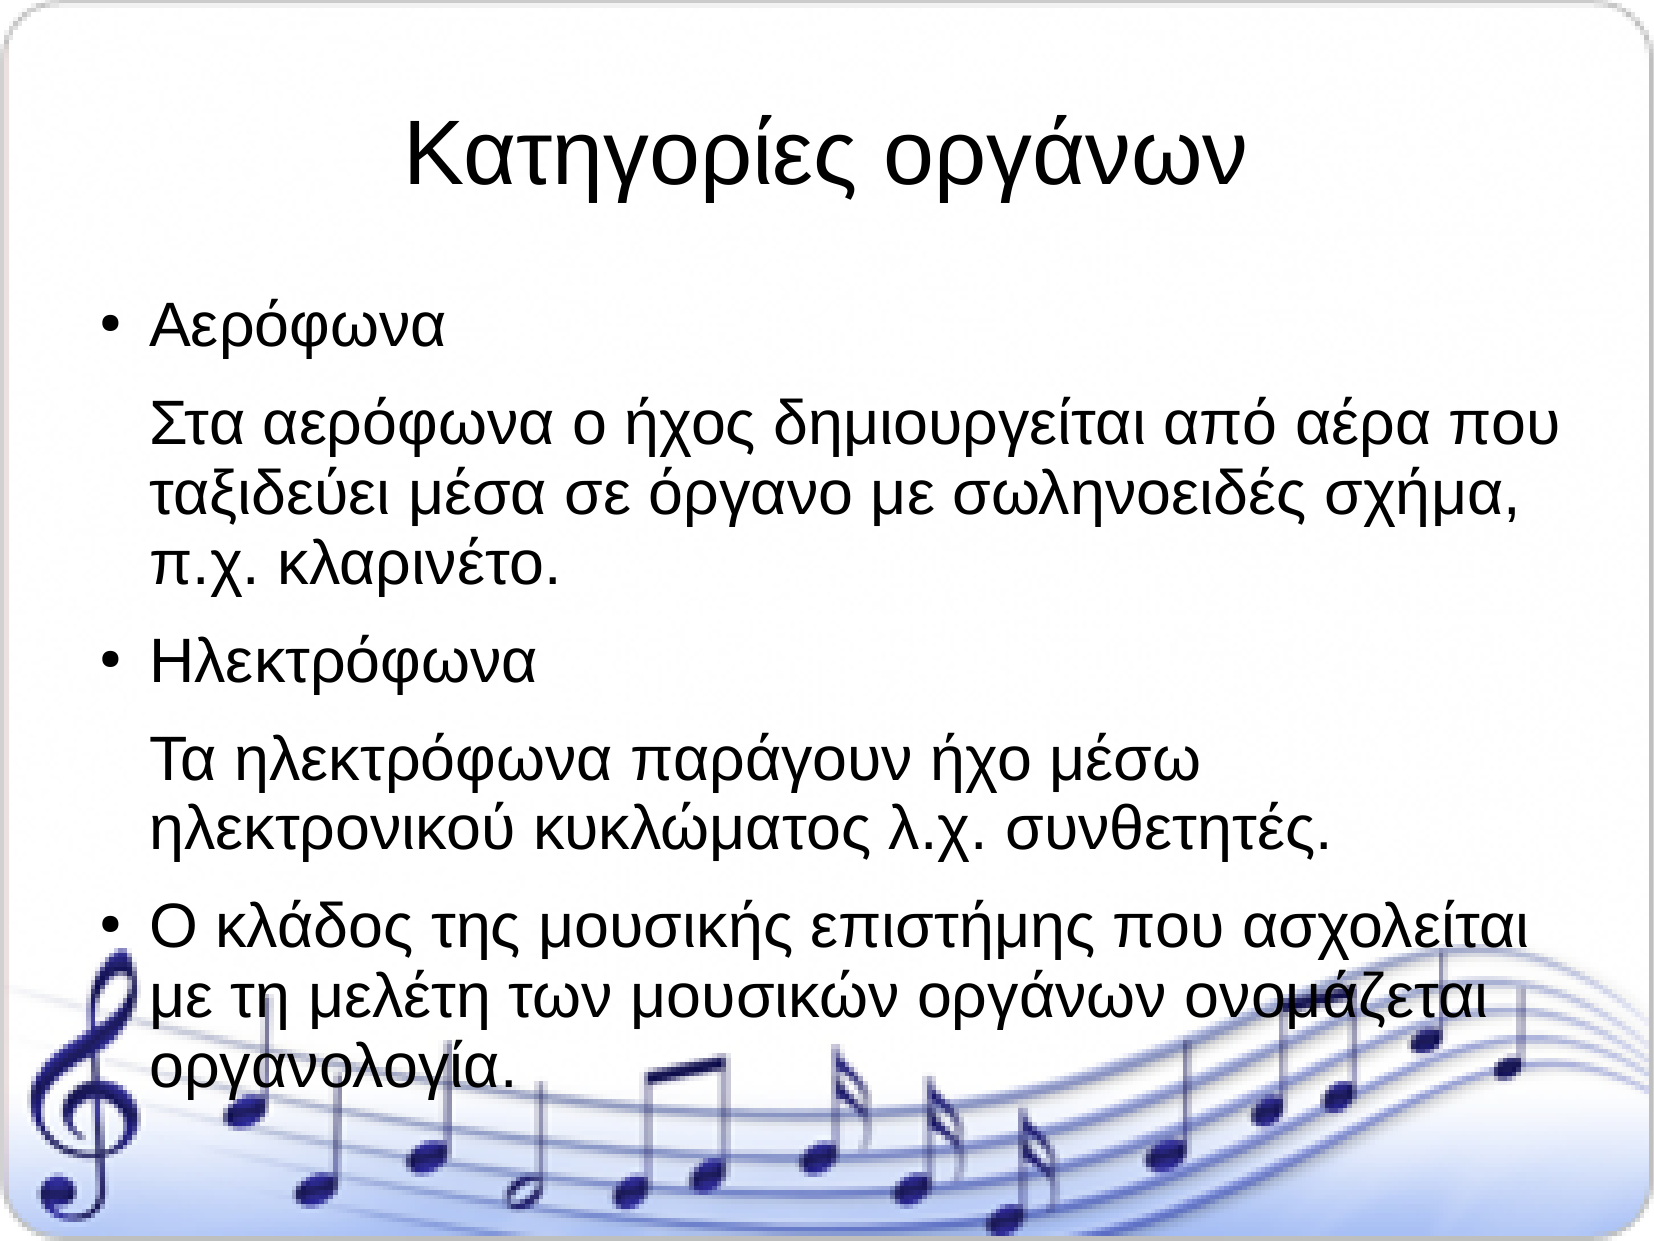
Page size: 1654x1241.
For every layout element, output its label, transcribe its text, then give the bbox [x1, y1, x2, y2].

title Κατηγορίες οργάνων [82, 49, 1571, 257]
list Αερόφωνα Στα αερόφωνα ο ήχος δημιουργείται από αέρα που ταξιδεύει μέσα σε όργανο με σωληνοειδές σχήμα, π.χ. κλαρινέτο. Ηλεκτρόφωνα Τα ηλεκτρόφωνα παράγουν ήχο μέσω ηλεκτρονικού κυκλώματος λ.χ. συνθετητές. Ο κλάδος της μουσικής επιστήμης που ασχολείται με τη μελέτη των μουσικών οργάνων ονομάζεται οργανολογία. [82, 290, 1571, 1109]
picture [0, 0, 1654, 1241]
